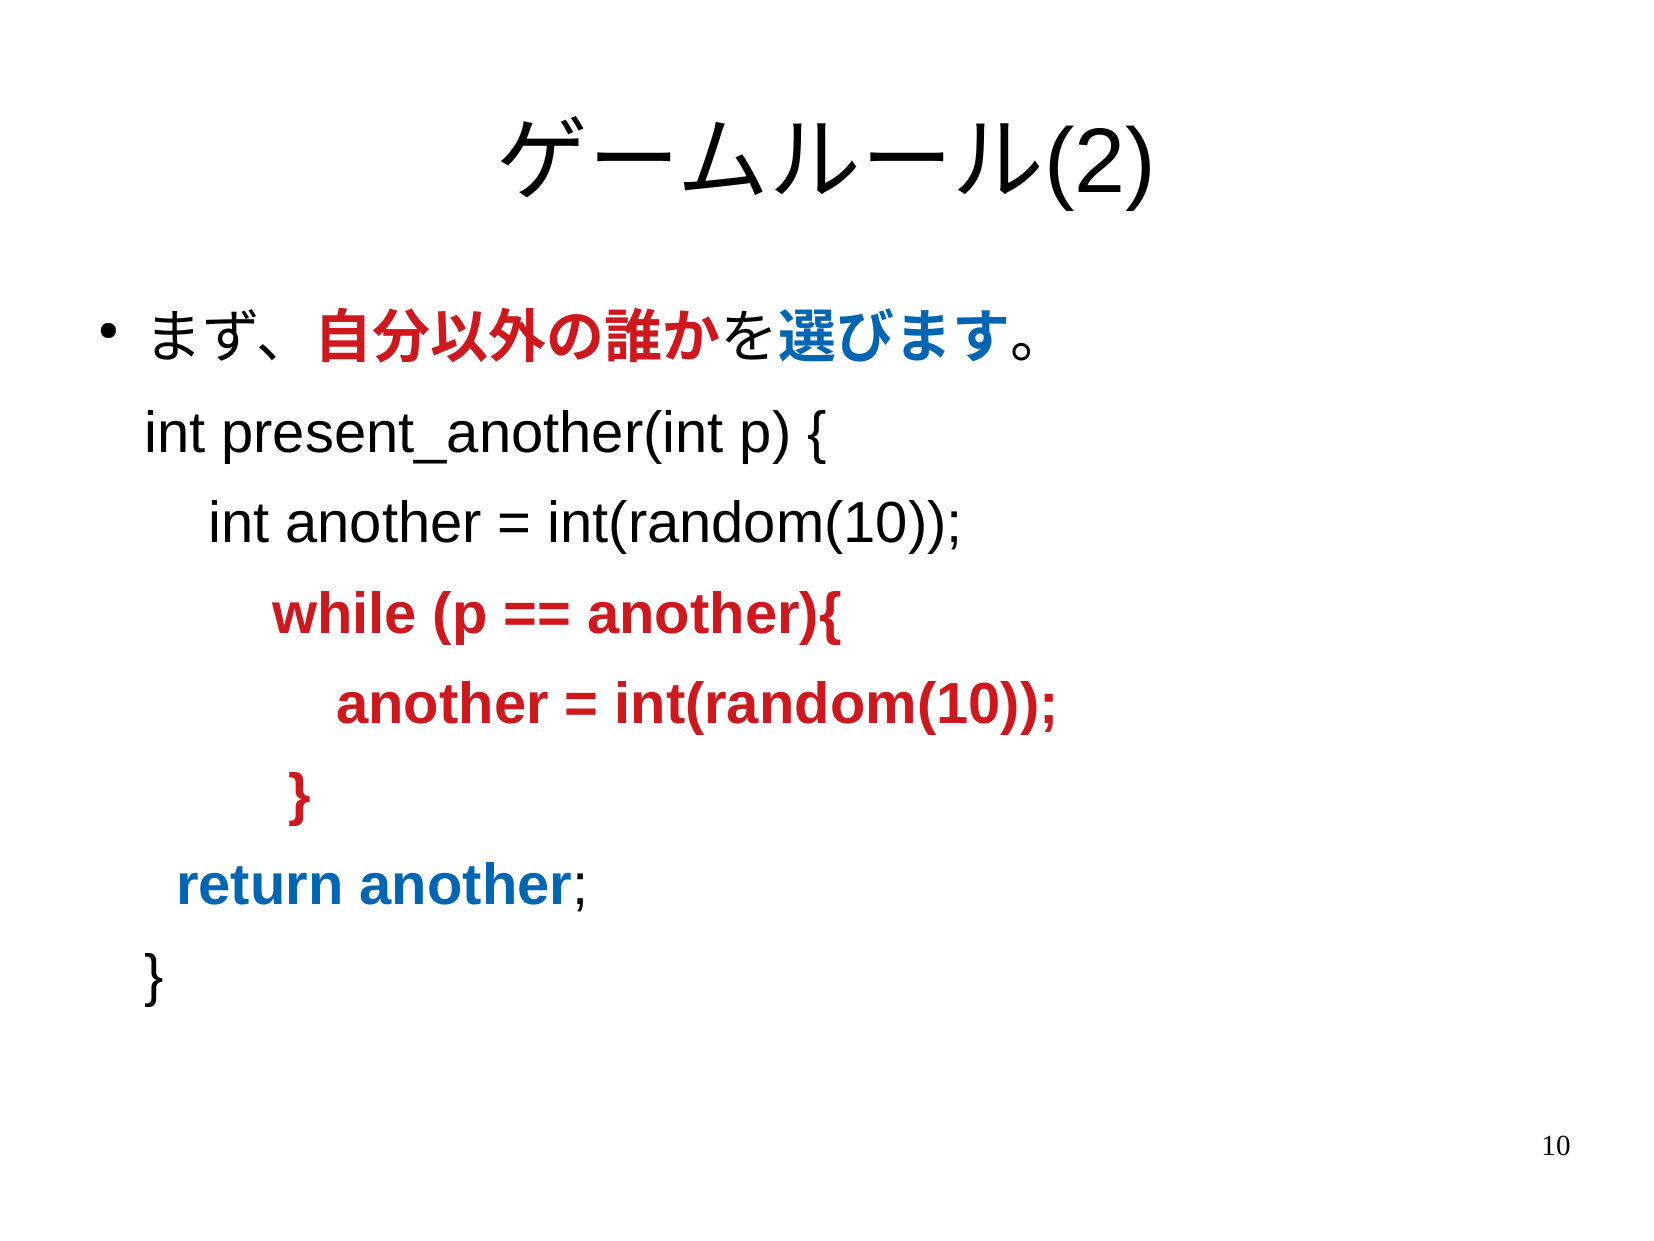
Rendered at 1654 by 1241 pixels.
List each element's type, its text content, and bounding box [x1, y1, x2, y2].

list まず、自分以外の誰かを選びます。 int present_another(int p) { int another = int(random(10)); while (p == another){ another = int(random(10)); } return another; } [82, 290, 1571, 1010]
title ゲームルール(2) [82, 49, 1571, 257]
